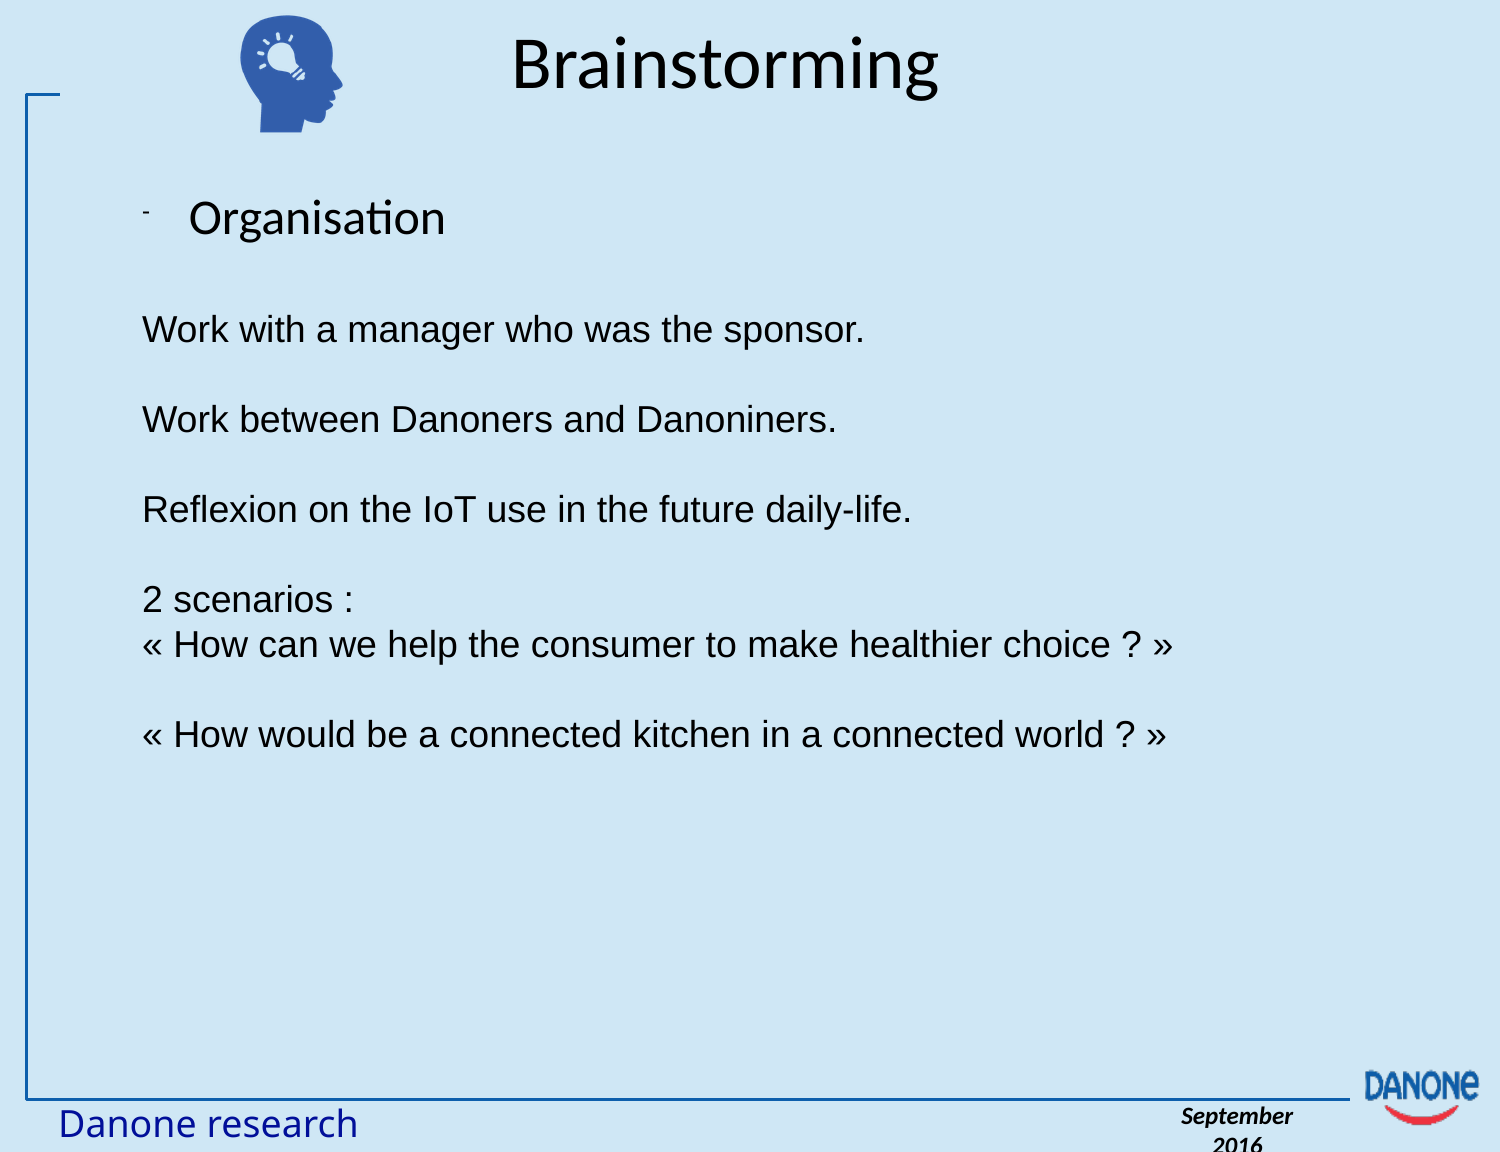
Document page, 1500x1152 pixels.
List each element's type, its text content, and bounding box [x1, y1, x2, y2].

text_box Danone research [43, 1092, 392, 1152]
text_box September 2016 [1147, 1092, 1327, 1152]
picture [229, 11, 353, 135]
text_box Brainstorming [496, 5, 956, 111]
text_box Organisation Work with a manager who was the sponsor. Work between Danoners and Danoniners. Reflexion on the IoT use in the future daily-life. 2 scenarios : « How can we help the consumer to make healthier choice ? » « How would be a connected kitchen in a connected world ? » [127, 177, 1500, 372]
picture [1362, 1067, 1482, 1130]
